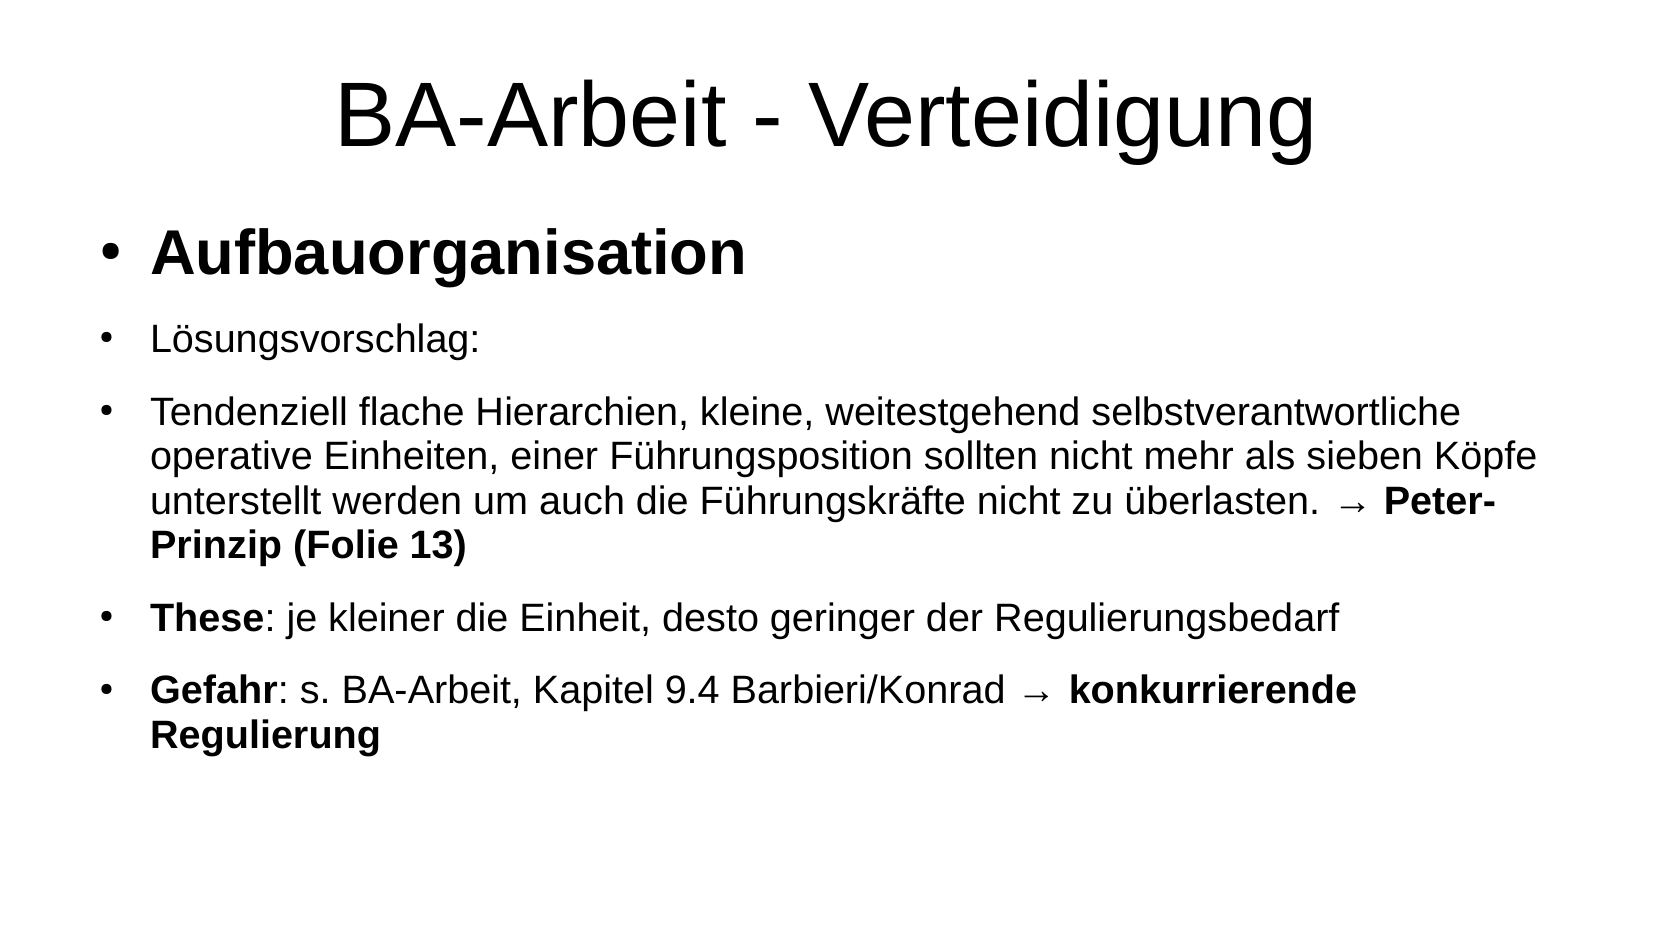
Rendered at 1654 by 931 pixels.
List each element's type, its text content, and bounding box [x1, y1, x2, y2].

list Aufbauorganisation Lösungsvorschlag: Tendenziell flache Hierarchien, kleine, weitestgehend selbstverantwortliche operative Einheiten, einer Führungsposition sollten nicht mehr als sieben Köpfe unterstellt werden um auch die Führungskräfte nicht zu überlasten. → Peter-Prinzip (Folie 13) These: je kleiner die Einheit, desto geringer der Regulierungsbedarf Gefahr: s. BA-Arbeit, Kapitel 9.4 Barbieri/Konrad → konkurrierende Regulierung [82, 217, 1571, 758]
title BA-Arbeit - Verteidigung [82, 37, 1571, 193]
